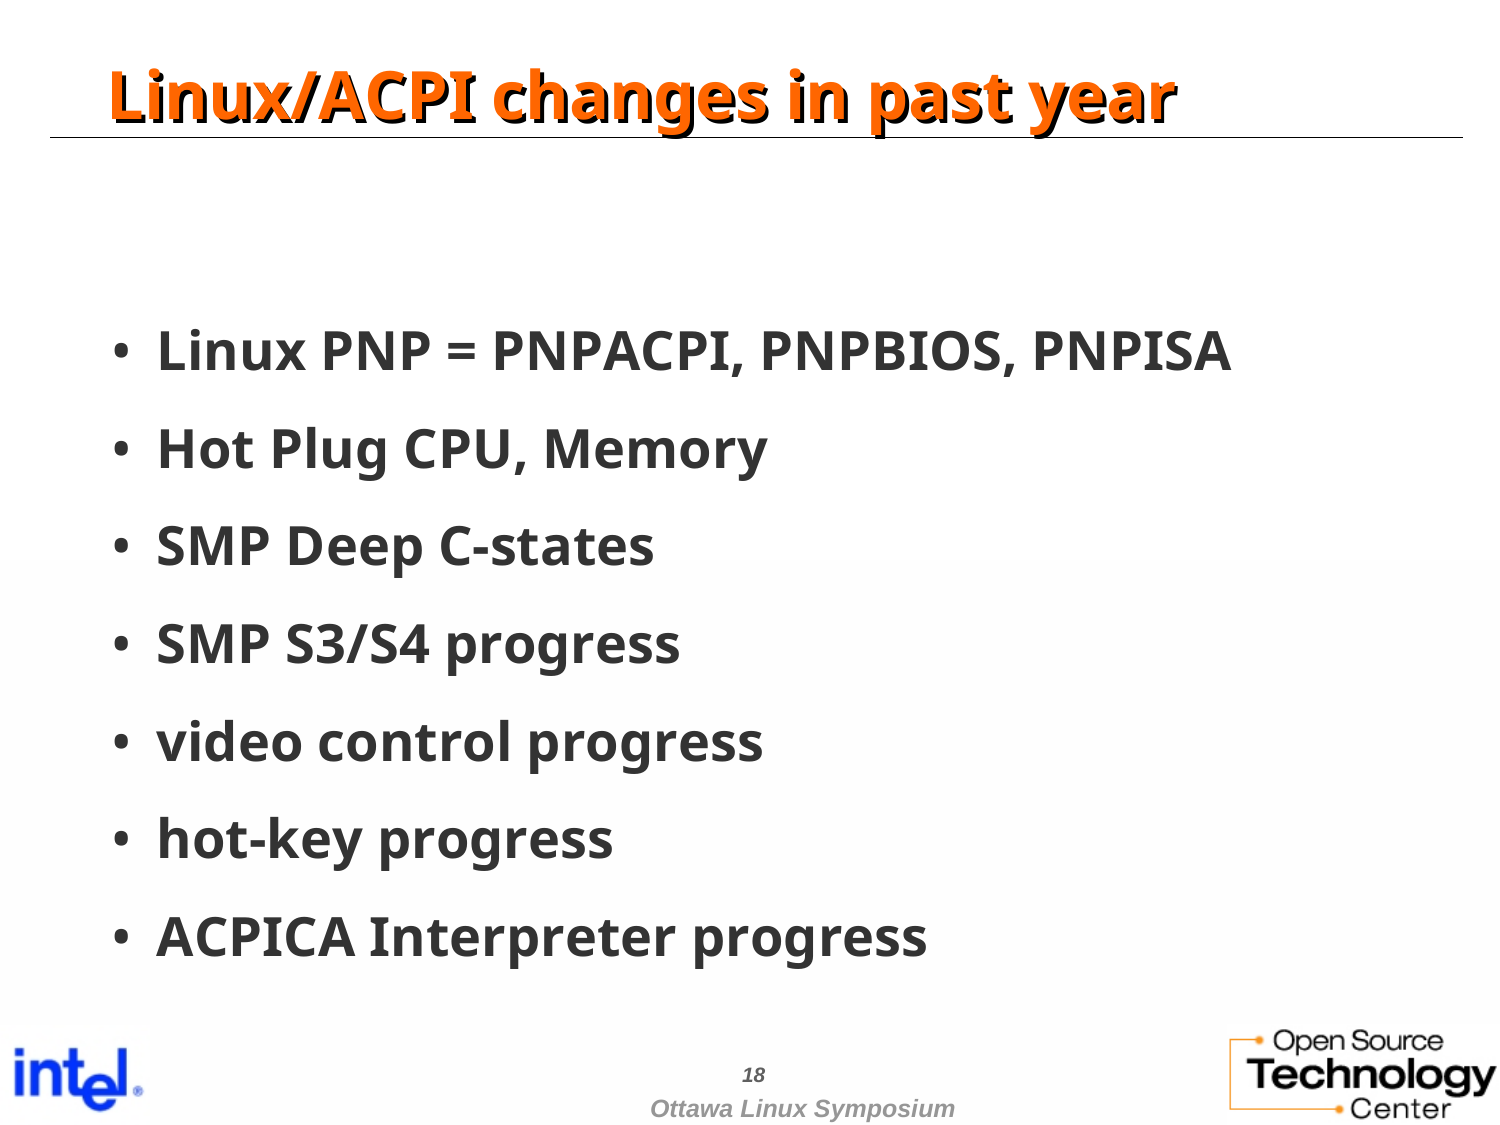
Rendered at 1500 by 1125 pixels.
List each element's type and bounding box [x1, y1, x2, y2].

picture [1227, 1024, 1500, 1125]
picture [0, 1025, 150, 1125]
